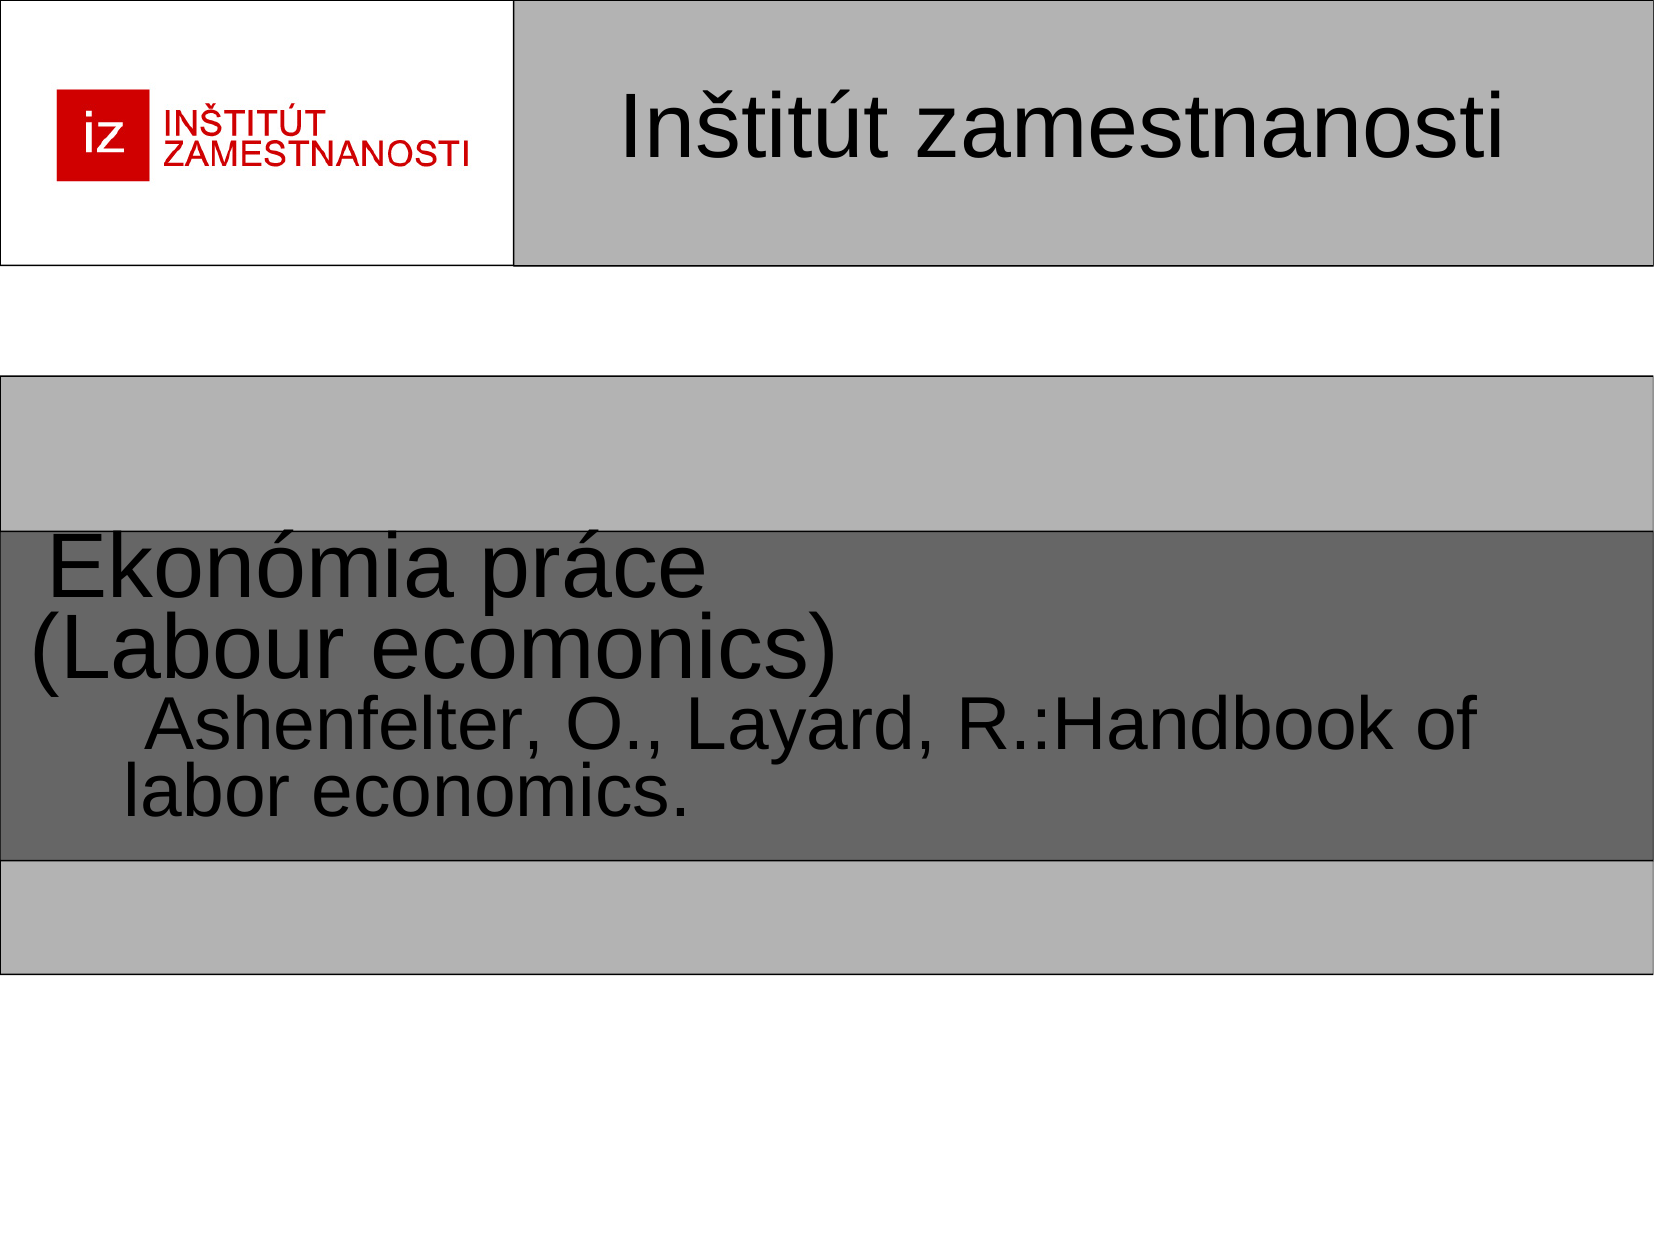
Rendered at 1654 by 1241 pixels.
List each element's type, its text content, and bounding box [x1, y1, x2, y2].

title Inštitút zamestnanosti [561, 29, 1565, 237]
text_box [0, 376, 1654, 975]
picture [5, 8, 512, 257]
list Ekonómia práce (Labour ecomonics) Ashenfelter, O., Layard, R.:Handbook of labor economics. [29, 531, 1565, 945]
